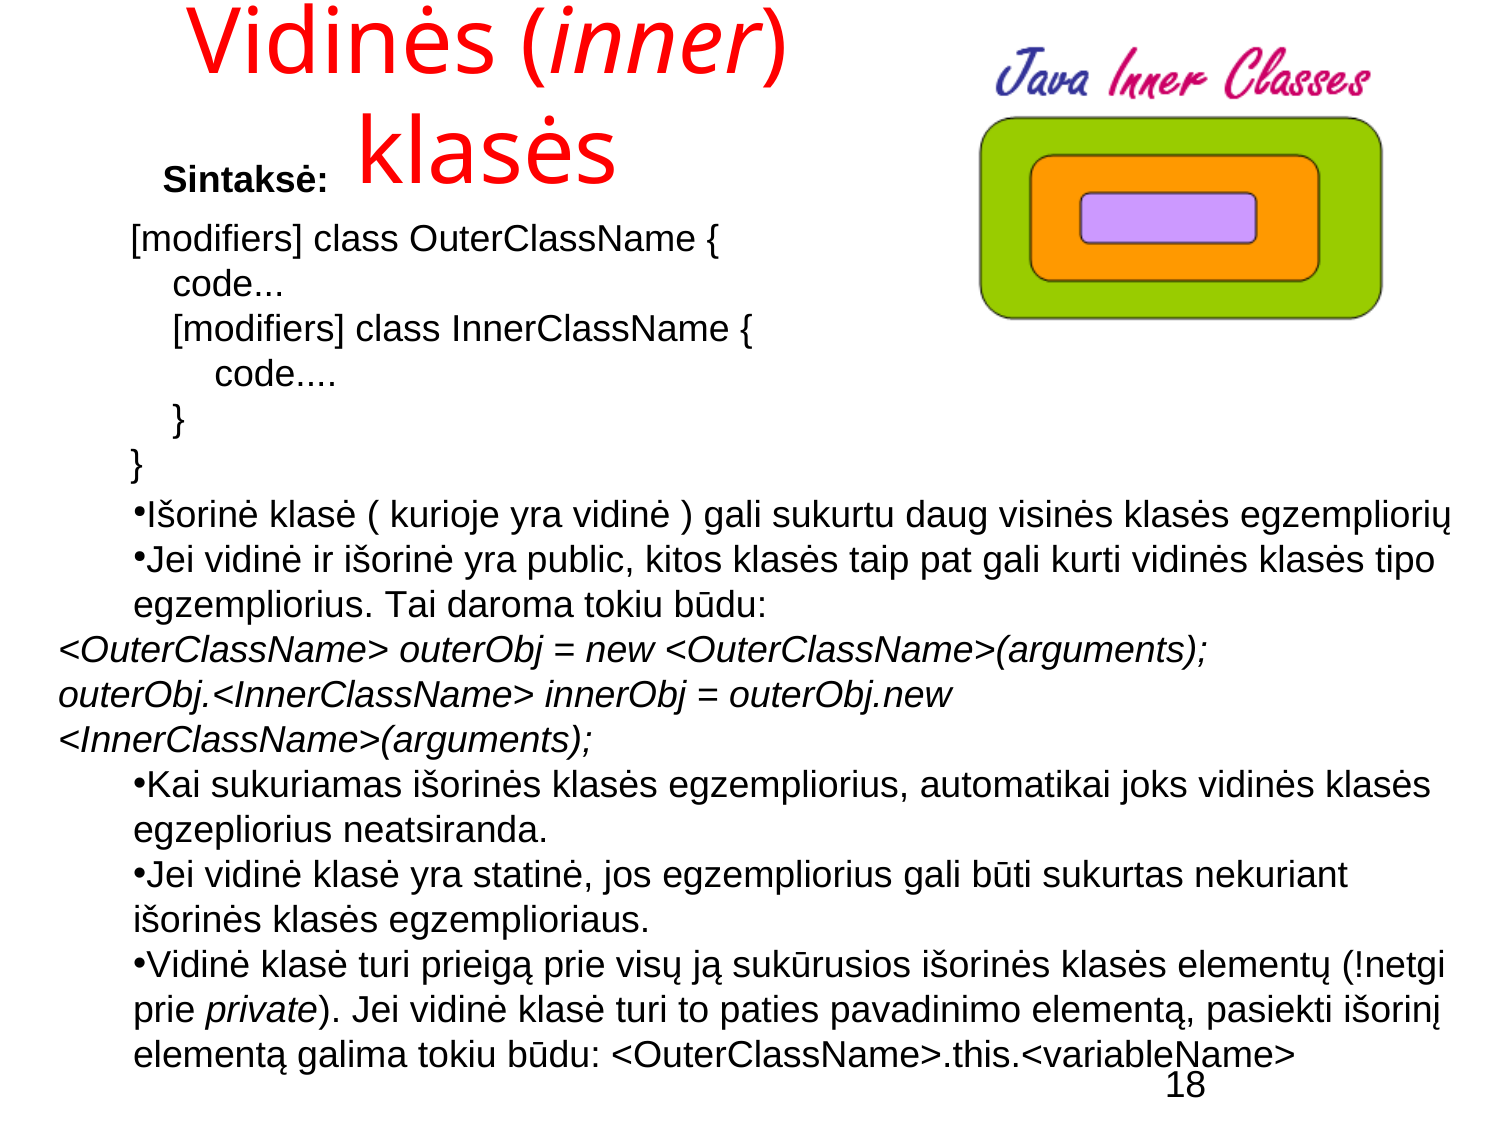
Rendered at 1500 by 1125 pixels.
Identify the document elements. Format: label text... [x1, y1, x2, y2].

text_box [modifiers] class OuterClassName { code... [modifiers] class InnerClassName { code.... } } [115, 206, 768, 482]
title Vidinės (inner) klasės [29, 29, 945, 155]
text_box Išorinė klasė ( kurioje yra vidinė ) gali sukurtu daug visinės klasės egzempliorių Jei vidinė ir išorinė yra public, kitos klasės taip pat gali kurti vidinės klasės tipo egzempliorius. Tai daroma tokiu būdu: <OuterClassName> outerObj = new <OuterClassName>(arguments); outerObj.<InnerClassName> innerObj = outerObj.new <InnerClassName>(arguments); Kai sukuriamas išorinės klasės egzempliorius, automatikai joks vidinės klasės egzepliorius neatsiranda. Jei vidinė klasė yra statinė, jos egzempliorius gali būti sukurtas nekuriant išorinės klasės egzemplioriaus. Vidinė klasė turi prieigą prie visų ją sukūrusios išorinės klasės elementų (!netgi prie private). Jei vidinė klasė turi to paties pavadinimo elementą, pasiekti išorinį elementą galima tokiu būdu: <OuterClassName>.this.<variableName> [43, 482, 1500, 1093]
picture [976, 38, 1388, 325]
text_box Sintaksė: [147, 147, 355, 206]
